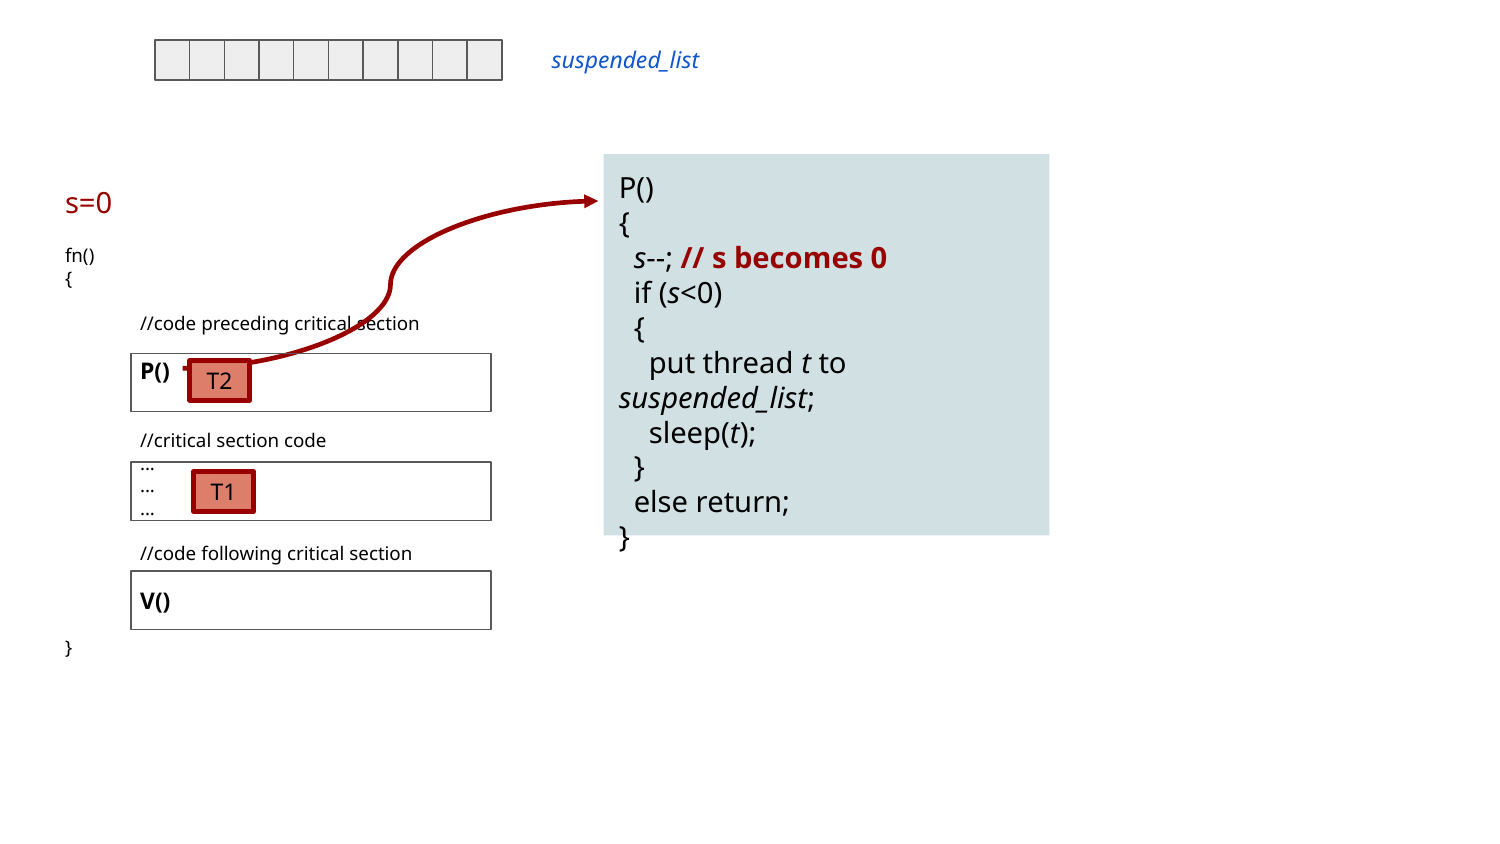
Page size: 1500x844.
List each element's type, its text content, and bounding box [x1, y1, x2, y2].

text_box [154, 39, 502, 80]
text_box s=0 [49, 182, 181, 223]
text_box fn() { //code preceding critical section P() //critical section code ... ... ... //code following critical section V() } [49, 228, 592, 456]
text_box P() { s--; // s becomes 0 if (s<0) { put thread t to suspended_list; sleep(t); } else return; } [603, 154, 1050, 536]
text_box fn() { //code preceding critical section P() //critical section code ... ... ... //code following critical section V() } [132, 354, 490, 411]
text_box T1 [193, 471, 254, 512]
text_box T2 [189, 360, 250, 401]
text_box suspended_list [536, 32, 832, 87]
